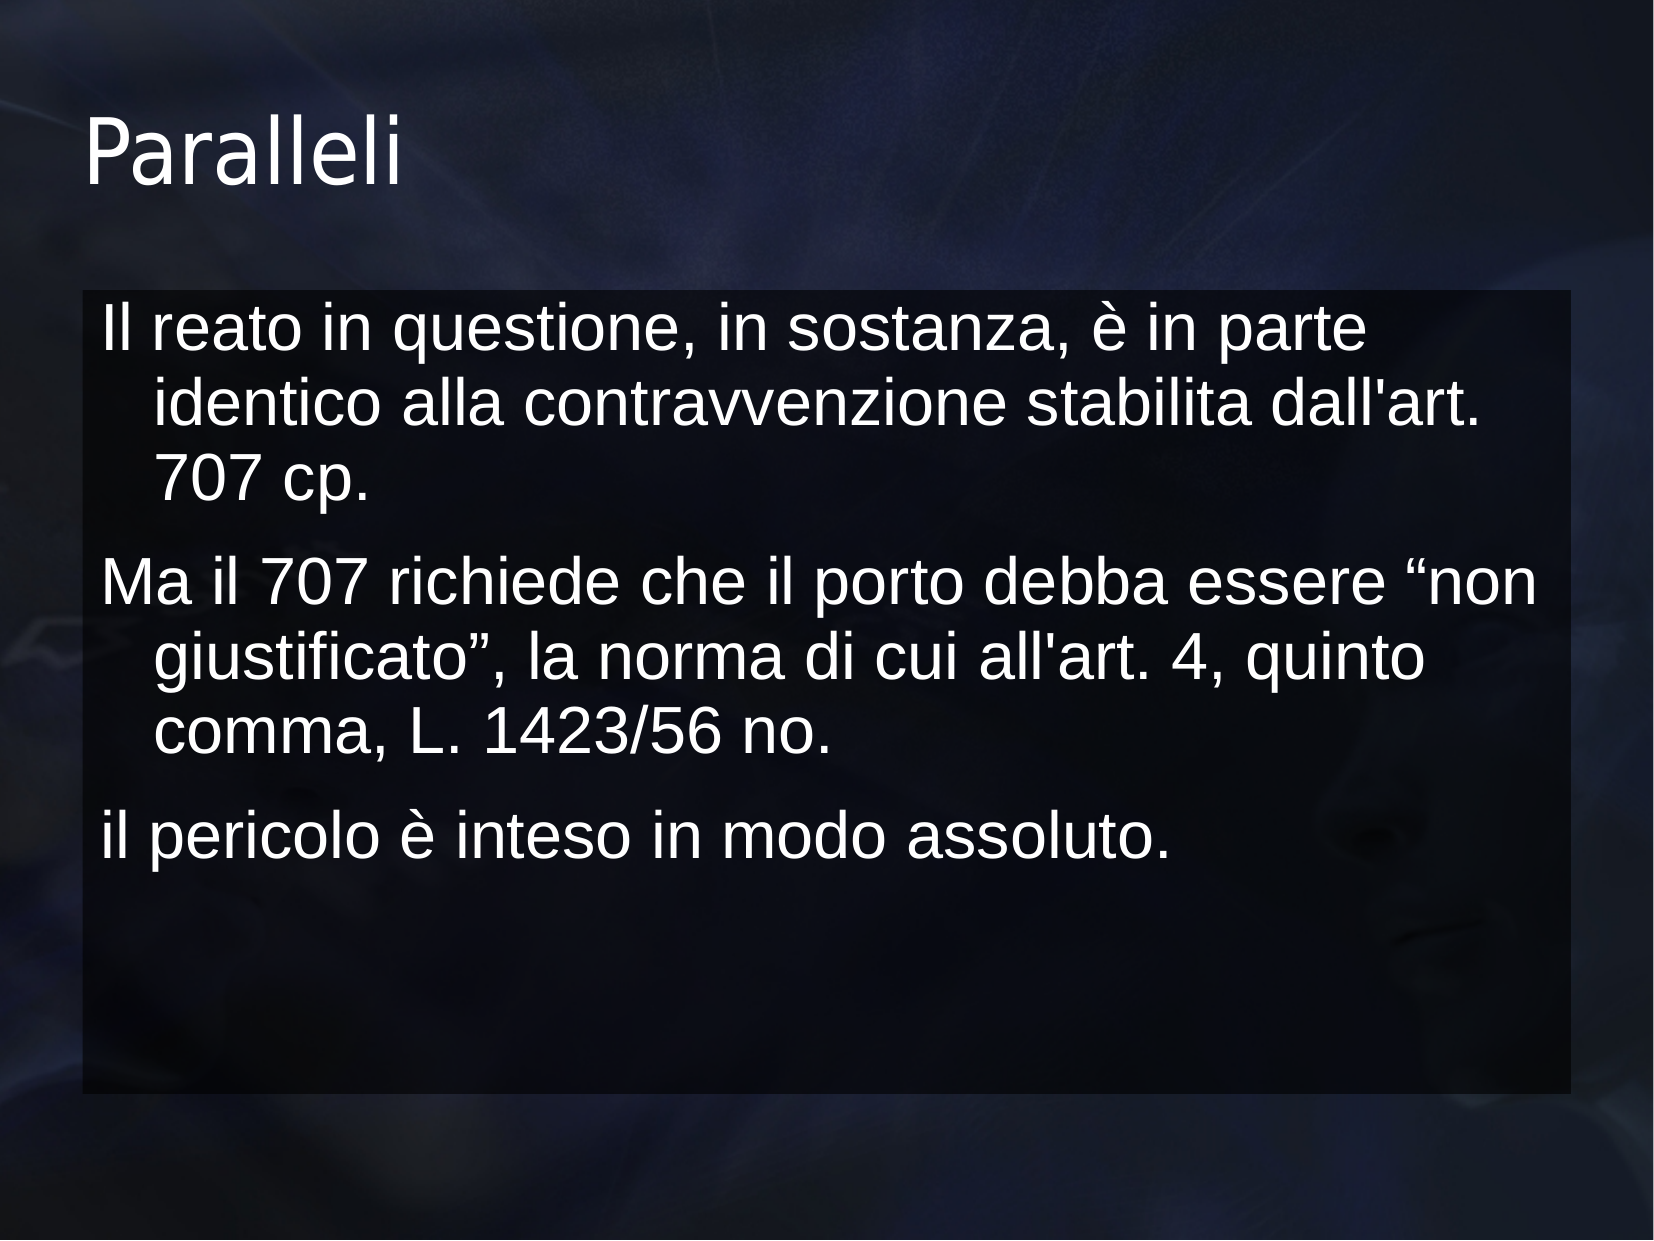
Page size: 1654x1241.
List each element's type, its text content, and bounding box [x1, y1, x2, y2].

list Il reato in questione, in sostanza, è in parte identico alla contravvenzione stabilita dall'art. 707 cp. Ma il 707 richiede che il porto debba essere “non giustificato”, la norma di cui all'art. 4, quinto comma, L. 1423/56 no. il pericolo è inteso in modo assoluto. [82, 290, 1571, 1094]
title Paralleli [82, 56, 1571, 250]
picture [0, 0, 1654, 1240]
